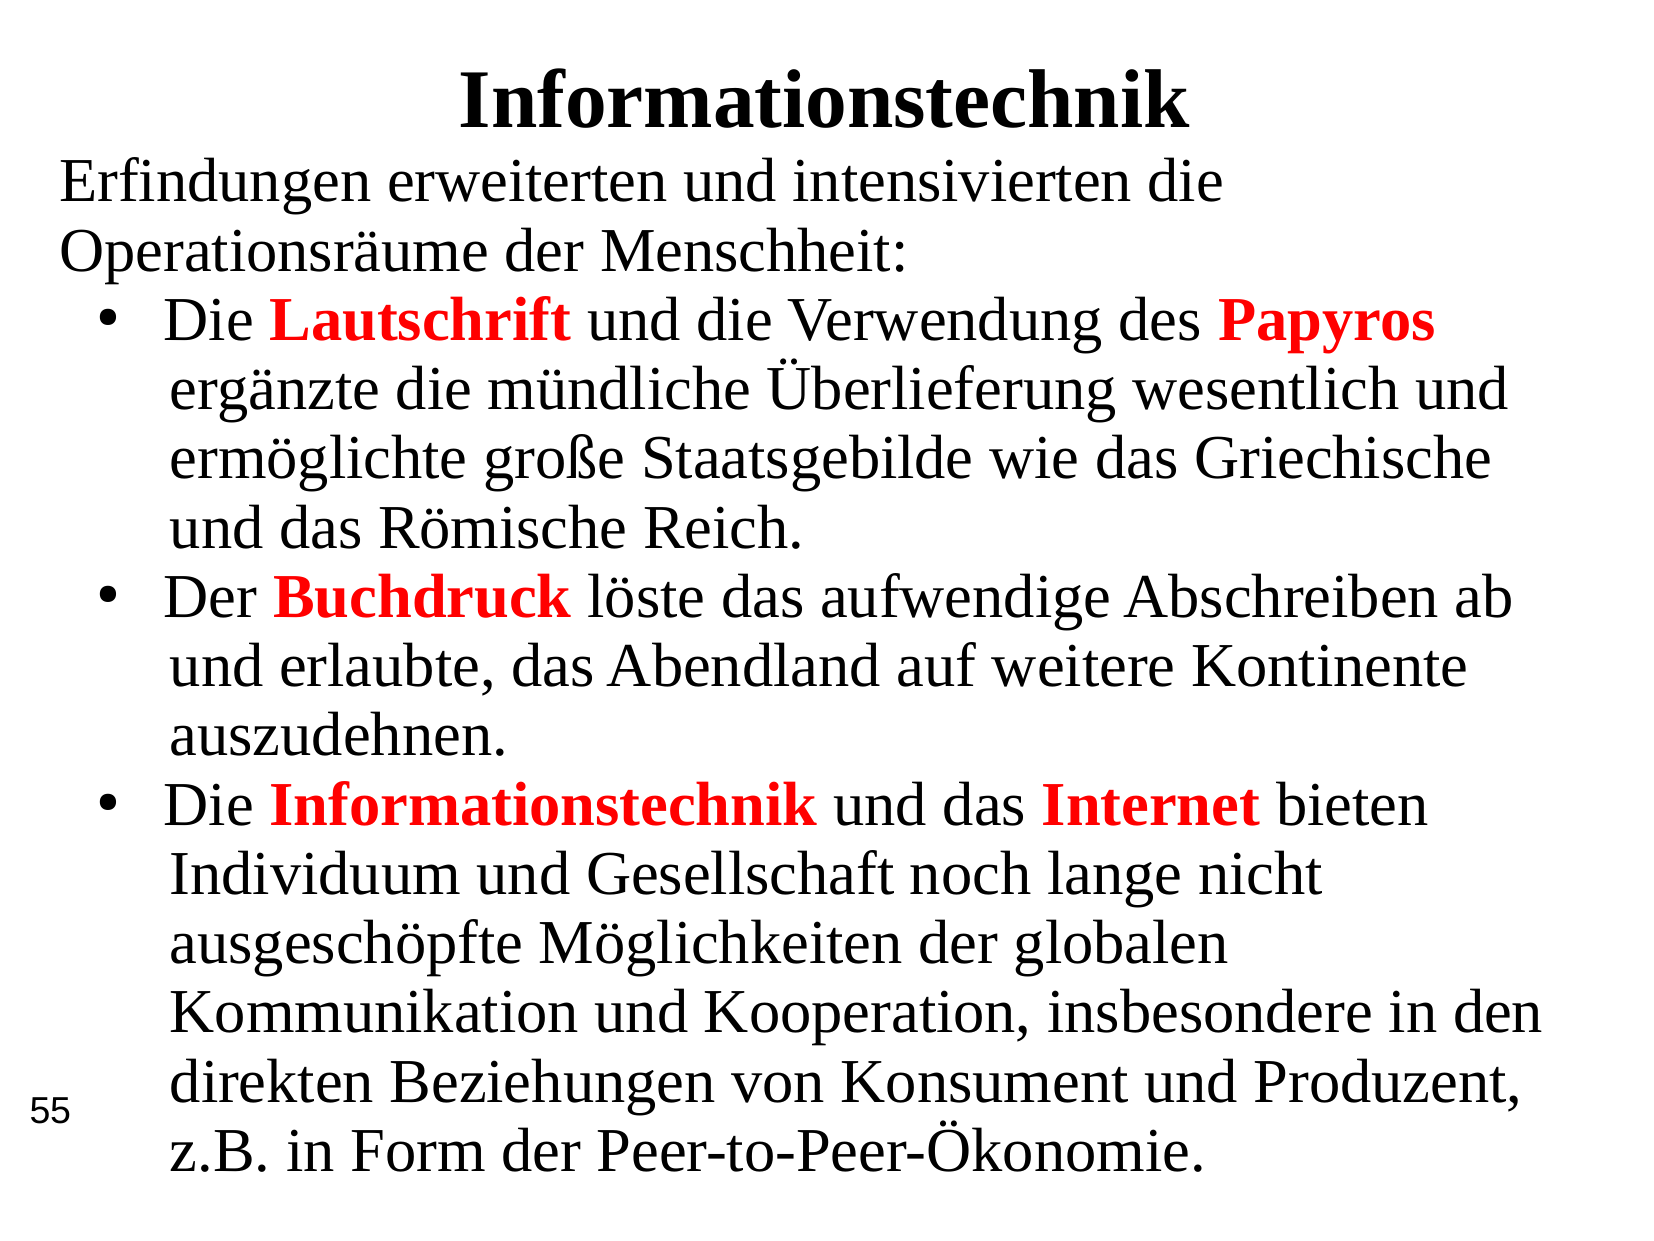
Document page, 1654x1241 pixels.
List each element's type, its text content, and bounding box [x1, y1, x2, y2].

text_box Informationstechnik Erfindungen erweiterten und intensivierten die Operationsräume der Menschheit: Die Lautschrift und die Verwendung des Papyros ergänzte die mündliche Überlieferung wesentlich und ermöglichte große Staatsgebilde wie das Griechische und das Römische Reich. Der Buchdruck löste das aufwendige Abschreiben ab und erlaubte, das Abendland auf weitere Kontinente auszudehnen. Die Informationstechnik und das Internet bieten Individuum und Gesellschaft noch lange nicht ausgeschöpfte Möglichkeiten der globalen Kommunikation und Kooperation, insbesondere in den direkten Beziehungen von Konsument und Produzent, z.B. in Form der Peer-to-Peer-Ökonomie. [44, 46, 1615, 1193]
text_box <Nummer> [14, 1081, 233, 1152]
